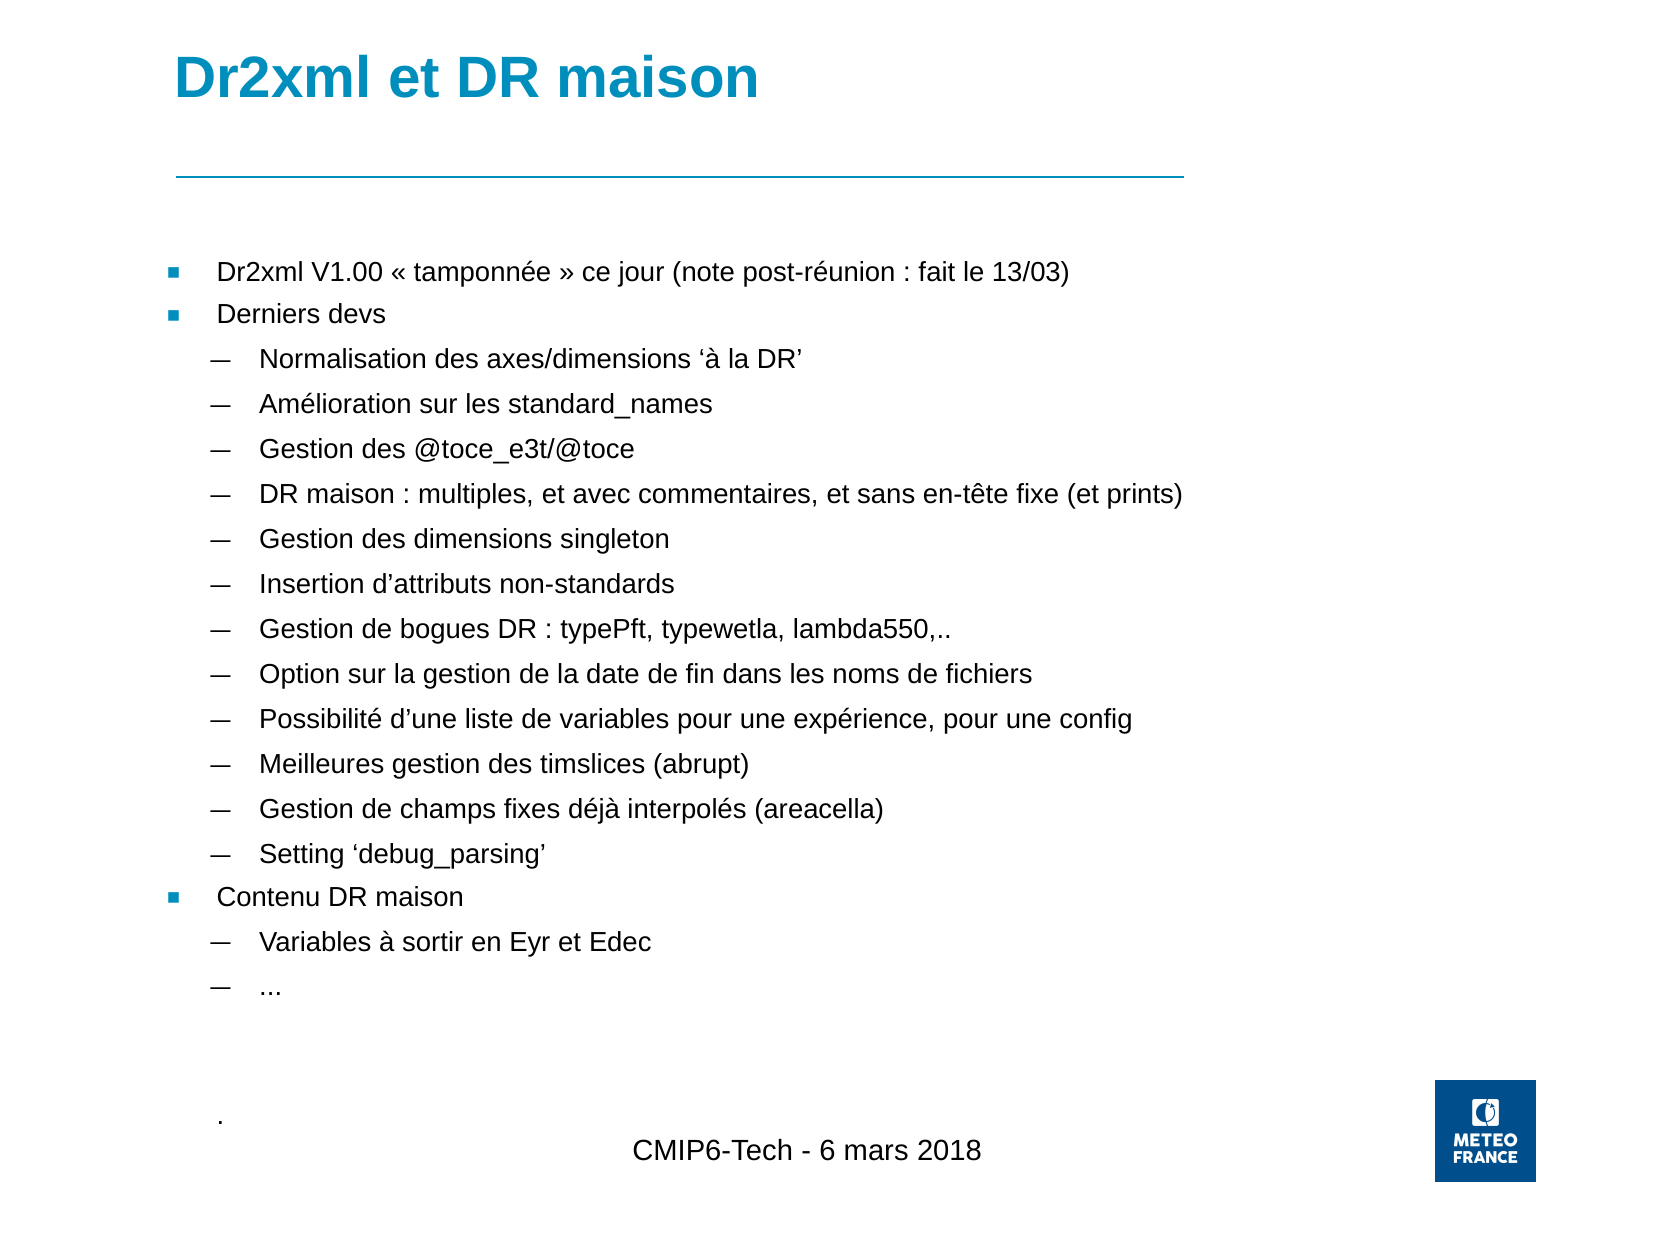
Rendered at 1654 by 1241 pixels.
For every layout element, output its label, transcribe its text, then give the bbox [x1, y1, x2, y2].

title Dr2xml et DR maison [174, 0, 1654, 156]
picture [1435, 1134, 1536, 1182]
list Dr2xml V1.00 « tamponnée » ce jour (note post-réunion : fait le 13/03) Derniers devs Normalisation des axes/dimensions ‘à la DR’ Amélioration sur les standard_names Gestion des @toce_e3t/@toce DR maison : multiples, et avec commentaires, et sans en-tête fixe (et prints) Gestion des dimensions singleton Insertion d’attributs non-standards Gestion de bogues DR : typePft, typewetla, lambda550,.. Option sur la gestion de la date de fin dans les noms de fichiers Possibilité d’une liste de variables pour une expérience, pour une config Meilleures gestion des timslices (abrupt) Gestion de champs fixes déjà interpolés (areacella) Setting ‘debug_parsing’ Contenu DR maison Variables à sortir en Eyr et Edec ... . [156, 256, 1571, 1134]
